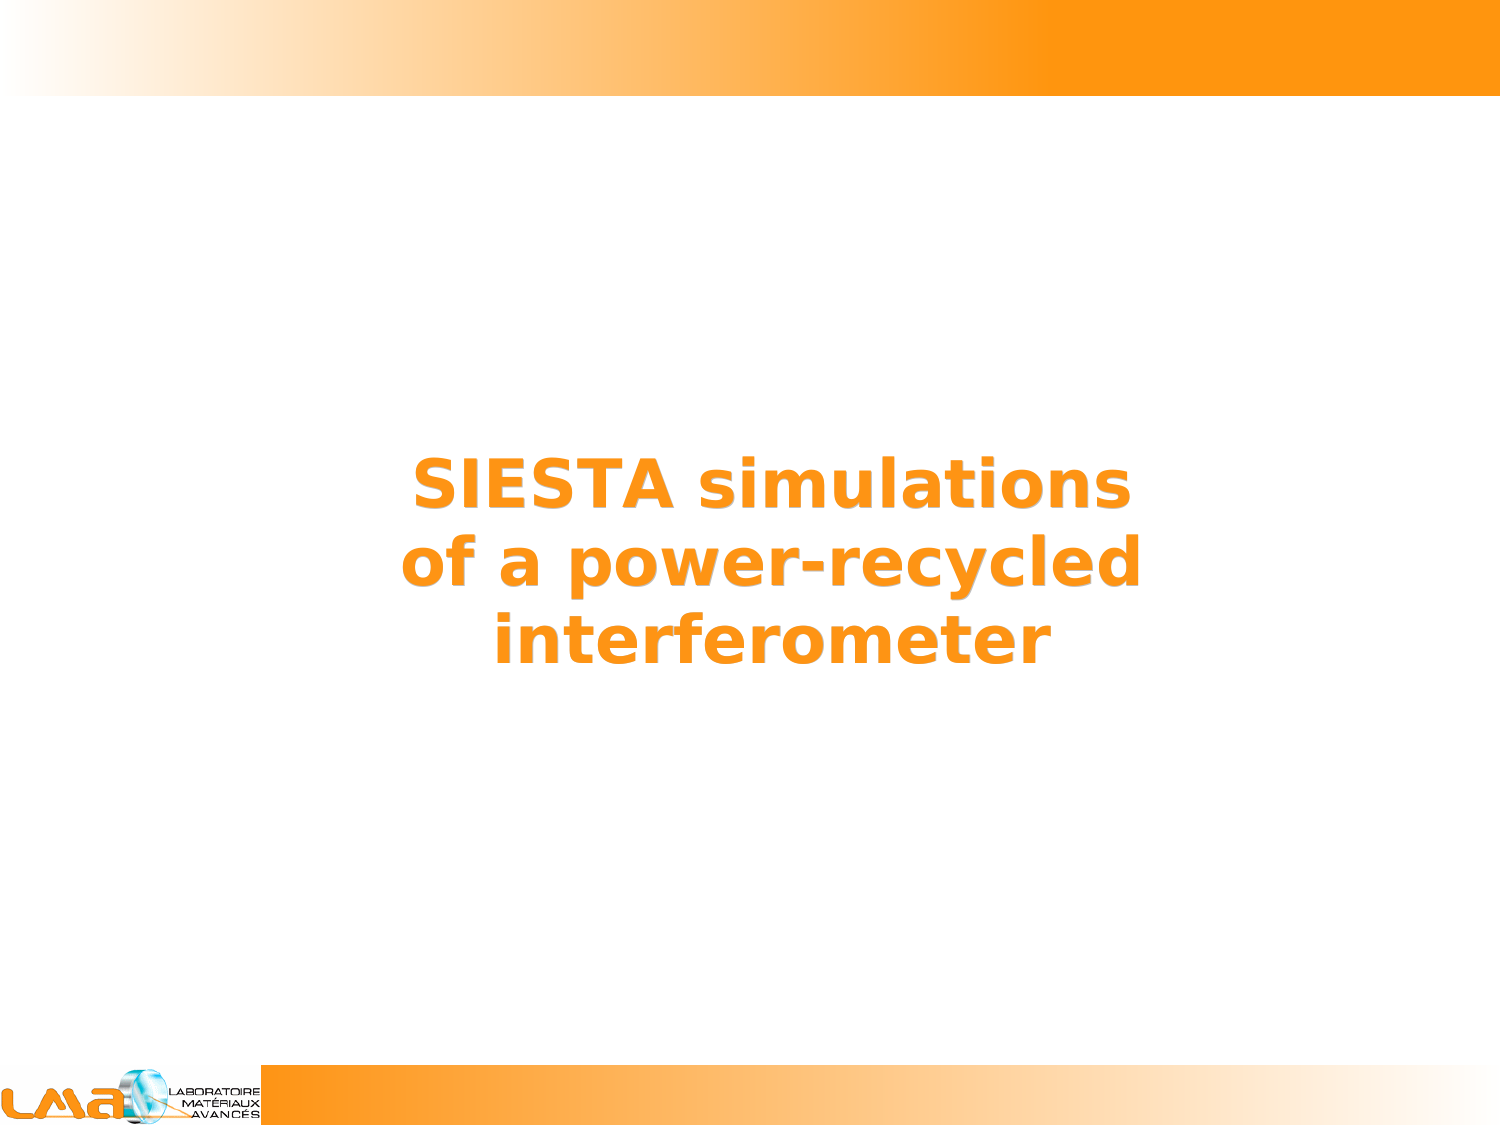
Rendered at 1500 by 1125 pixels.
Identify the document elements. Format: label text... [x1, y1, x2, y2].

title SIESTA simulations of a power-recycled interferometer [112, 438, 1388, 687]
picture [0, 1065, 261, 1125]
title [0, 0, 1500, 96]
